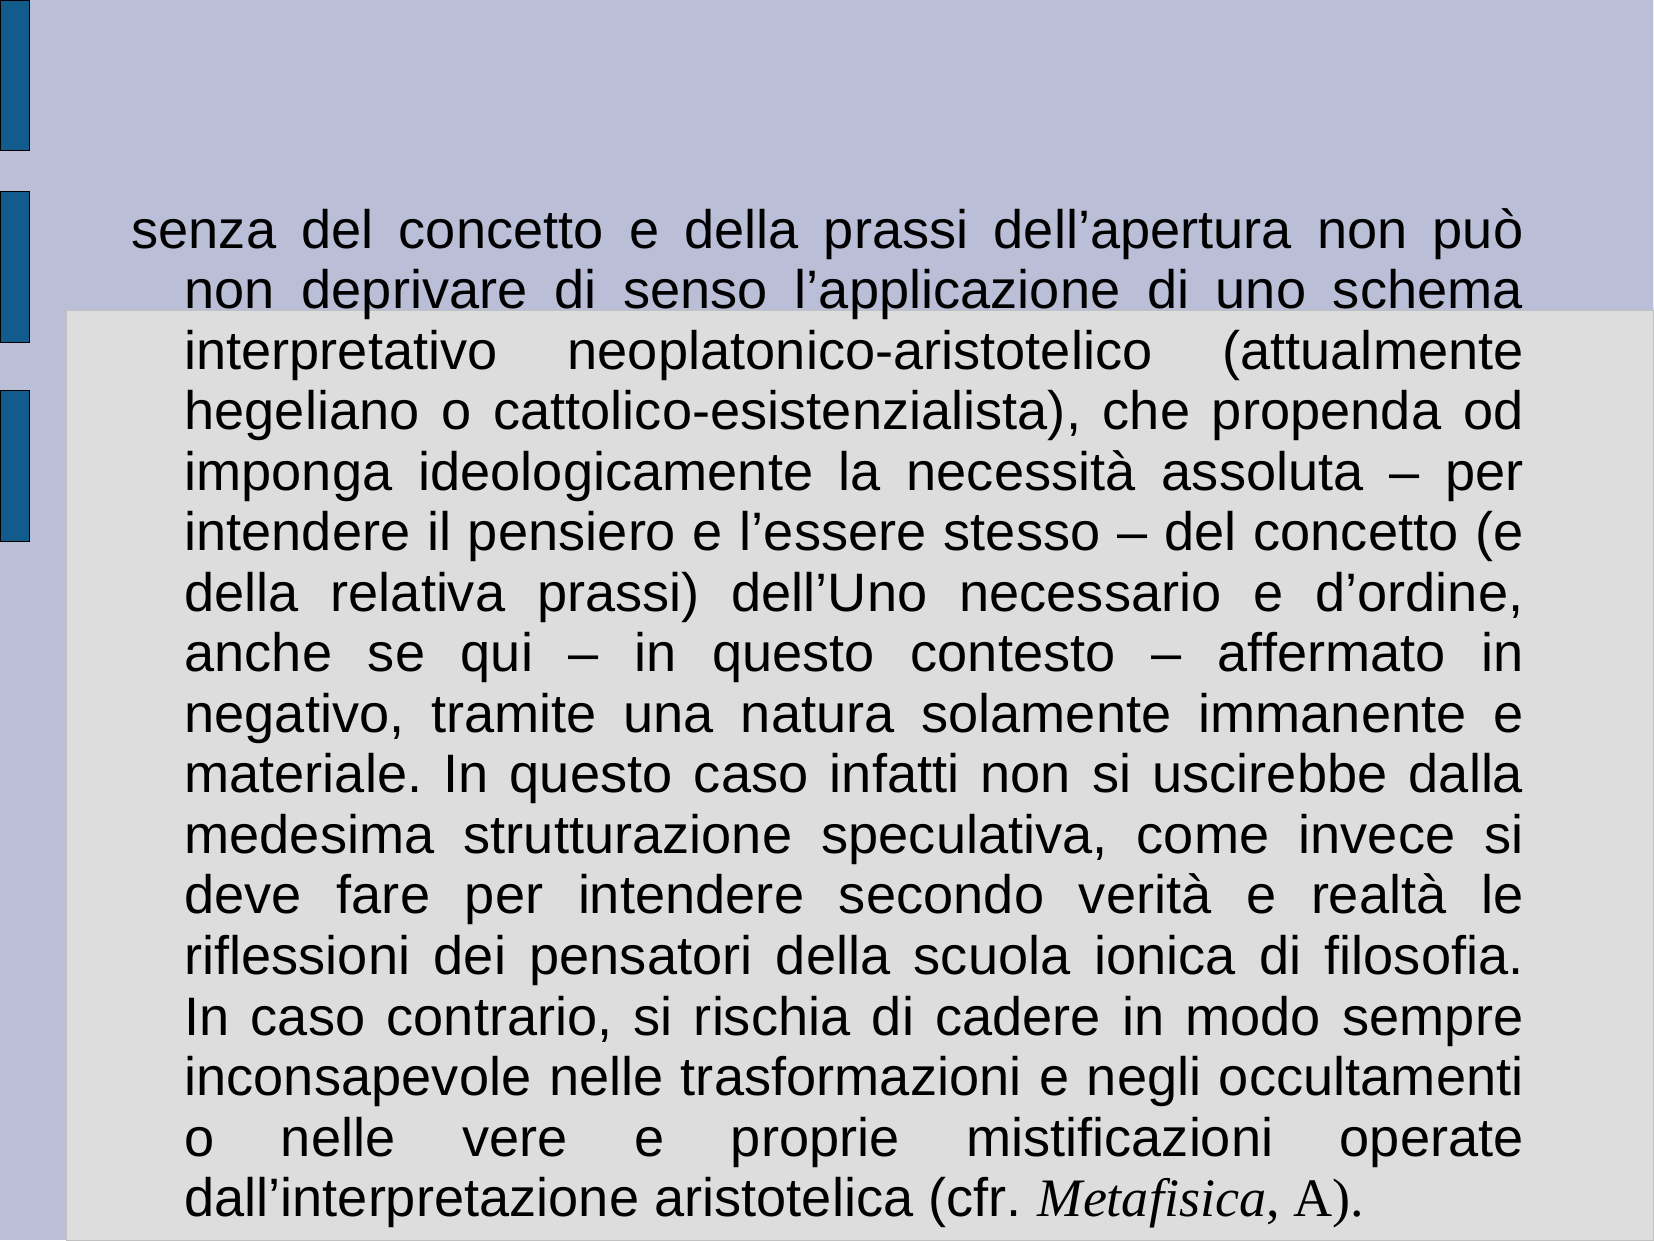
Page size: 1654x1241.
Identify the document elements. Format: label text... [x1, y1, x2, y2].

list senza del concetto e della prassi dell’apertura non può non deprivare di senso l’applicazione di uno schema interpretativo neoplatonico-aristotelico (attualmente hegeliano o cattolico-esistenzialista), che propenda od imponga ideologicamente la necessità assoluta – per intendere il pensiero e l’essere stesso – del concetto (e della relativa prassi) dell’Uno necessario e d’ordine, anche se qui – in questo contesto – affermato in negativo, tramite una natura solamente immanente e materiale. In questo caso infatti non si uscirebbe dalla medesima strutturazione speculativa, come invece si deve fare per intendere secondo verità e realtà le riflessioni dei pensatori della scuola ionica di filosofia. In caso contrario, si rischia di cadere in modo sempre inconsapevole nelle trasformazioni e negli occultamenti o nelle vere e proprie mistificazioni operate dall’interpretazione aristotelica (cfr. Metafisica, A). [113, 199, 1526, 1229]
title [121, 91, 1534, 299]
